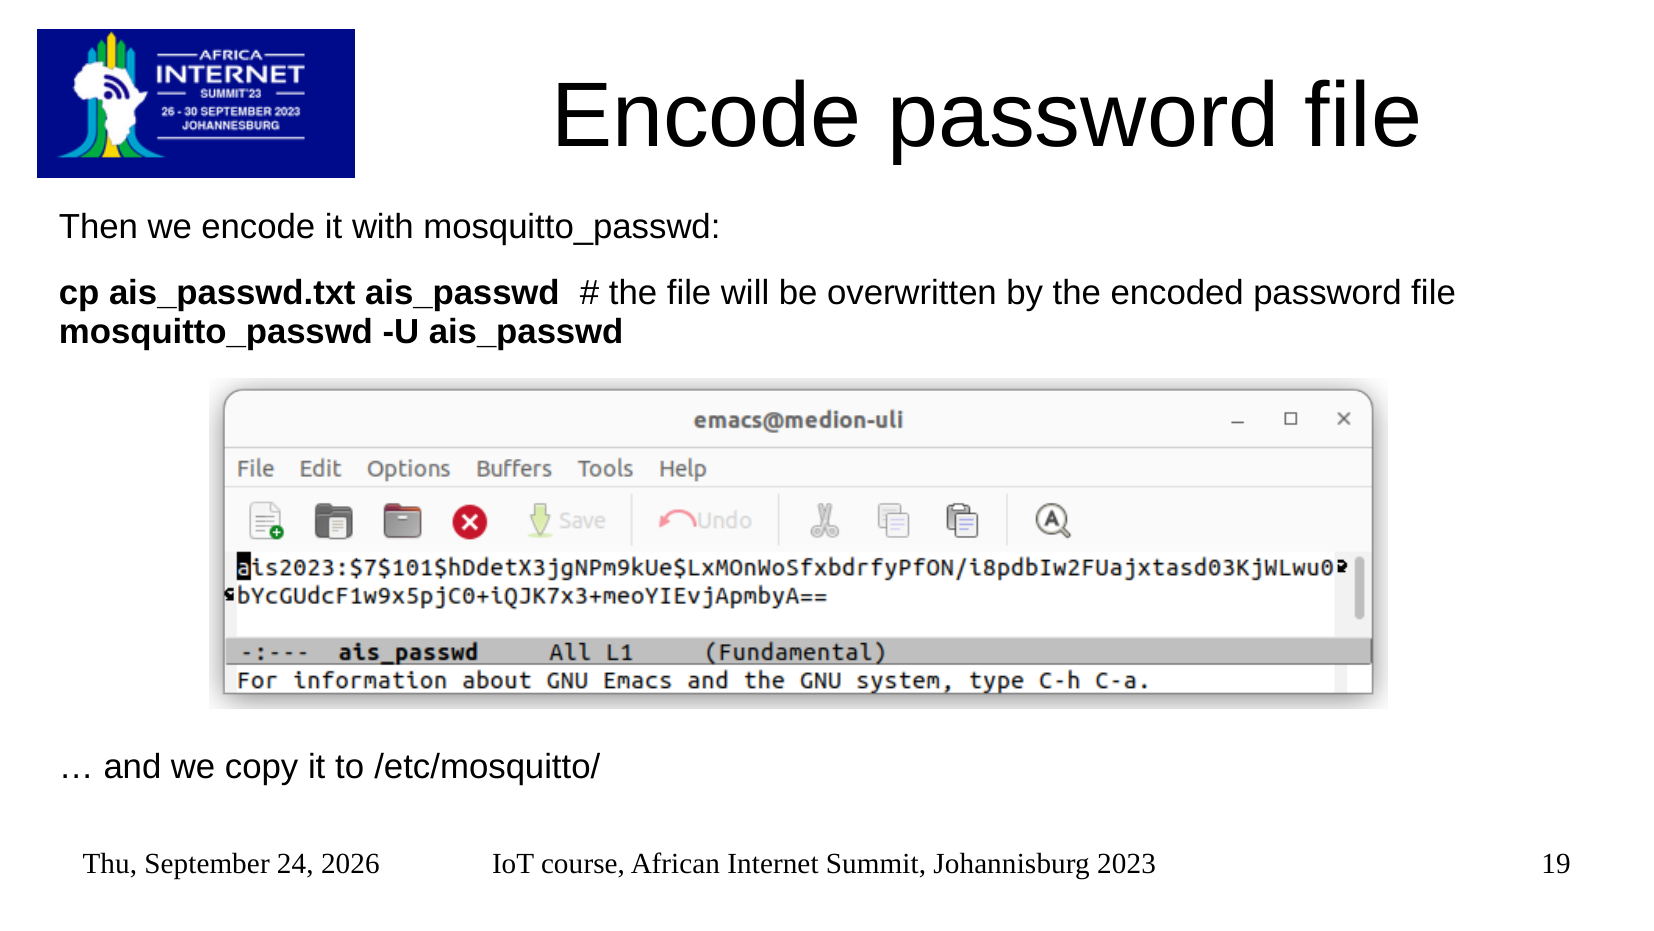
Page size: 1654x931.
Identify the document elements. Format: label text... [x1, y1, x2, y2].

title Encode password file [403, 37, 1571, 193]
list Then we encode it with mosquitto_passwd: cp ais_passwd.txt ais_passwd # the file will be overwritten by the encoded password file mosquitto_passwd -U ais_passwd … and we copy it to /etc/mosquitto/ [59, 206, 1548, 787]
picture [37, 29, 355, 178]
picture [209, 378, 1388, 709]
